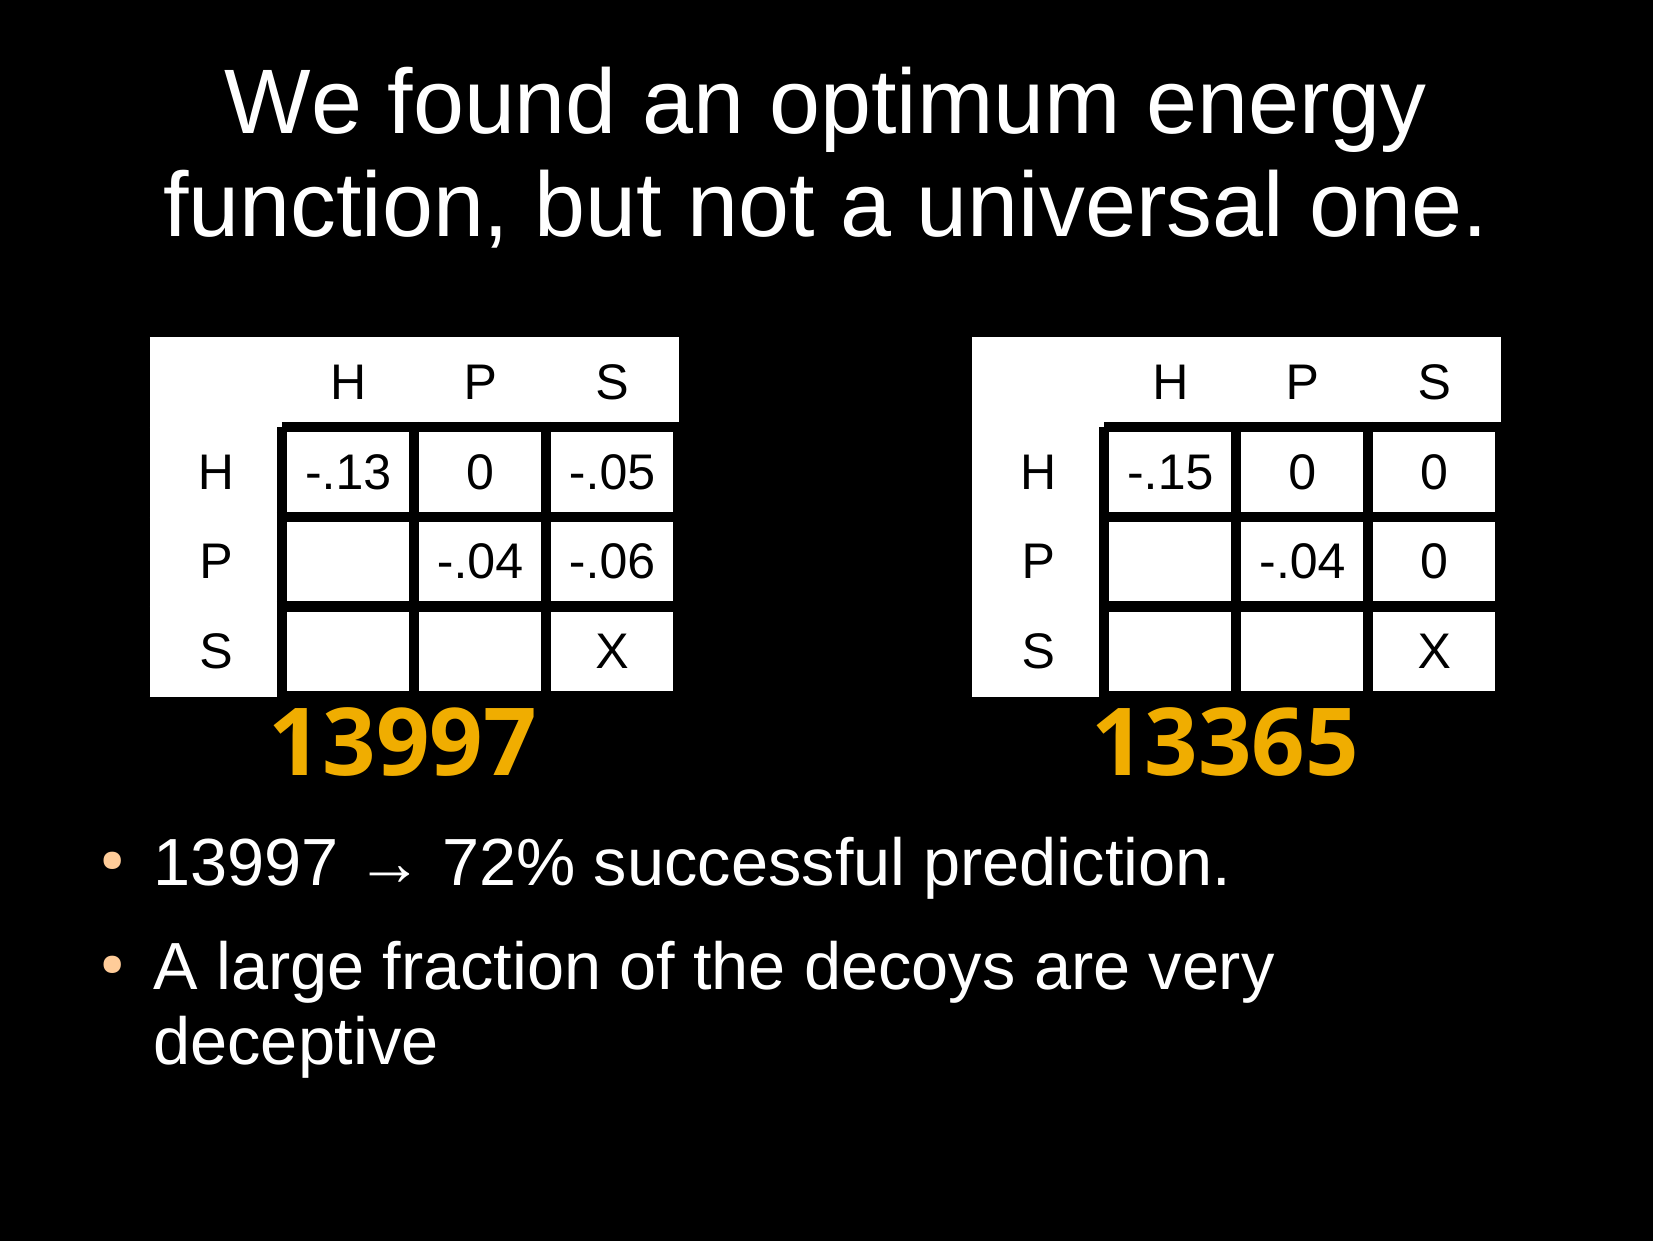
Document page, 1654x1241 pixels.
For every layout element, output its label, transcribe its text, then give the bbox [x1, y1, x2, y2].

table_cell 0 [1241, 432, 1363, 512]
table_cell [419, 612, 541, 684]
text_box 13365 [1076, 684, 1433, 804]
table_cell [287, 612, 409, 684]
table_cell -.04 [1241, 522, 1363, 601]
table_cell -.15 [1109, 432, 1231, 512]
table_cell -.04 [419, 522, 541, 601]
table_cell X [1373, 612, 1495, 691]
table_header [151, 338, 282, 427]
table_header S [547, 338, 678, 422]
table_header H [1105, 338, 1236, 422]
table_cell 0 [1373, 522, 1495, 601]
table_cell [287, 522, 409, 601]
list 13997 → 72% successful prediction. A large fraction of the decoys are very deceptive [82, 825, 1571, 1163]
table_cell 0 [1373, 432, 1495, 512]
table_cell X [551, 612, 673, 691]
table_cell [1109, 522, 1231, 601]
table_cell -.06 [551, 522, 673, 601]
table_header S [1369, 338, 1500, 422]
table_cell -.05 [551, 432, 673, 512]
table_cell S [973, 607, 1099, 696]
table_cell H [973, 428, 1099, 517]
table_header [973, 338, 1104, 427]
table_cell -.13 [287, 432, 409, 512]
table_header P [415, 338, 546, 422]
table_cell S [151, 607, 277, 696]
table_cell [1241, 612, 1363, 684]
table_cell P [151, 518, 277, 606]
table_cell H [151, 428, 277, 517]
table_cell 0 [419, 432, 541, 512]
text_box 13997 [254, 684, 611, 804]
title We found an optimum energy function, but not a universal one. [82, 49, 1571, 257]
table_cell [1109, 612, 1231, 684]
table_cell P [973, 518, 1099, 606]
table_header H [283, 338, 414, 422]
table_header P [1237, 338, 1368, 422]
